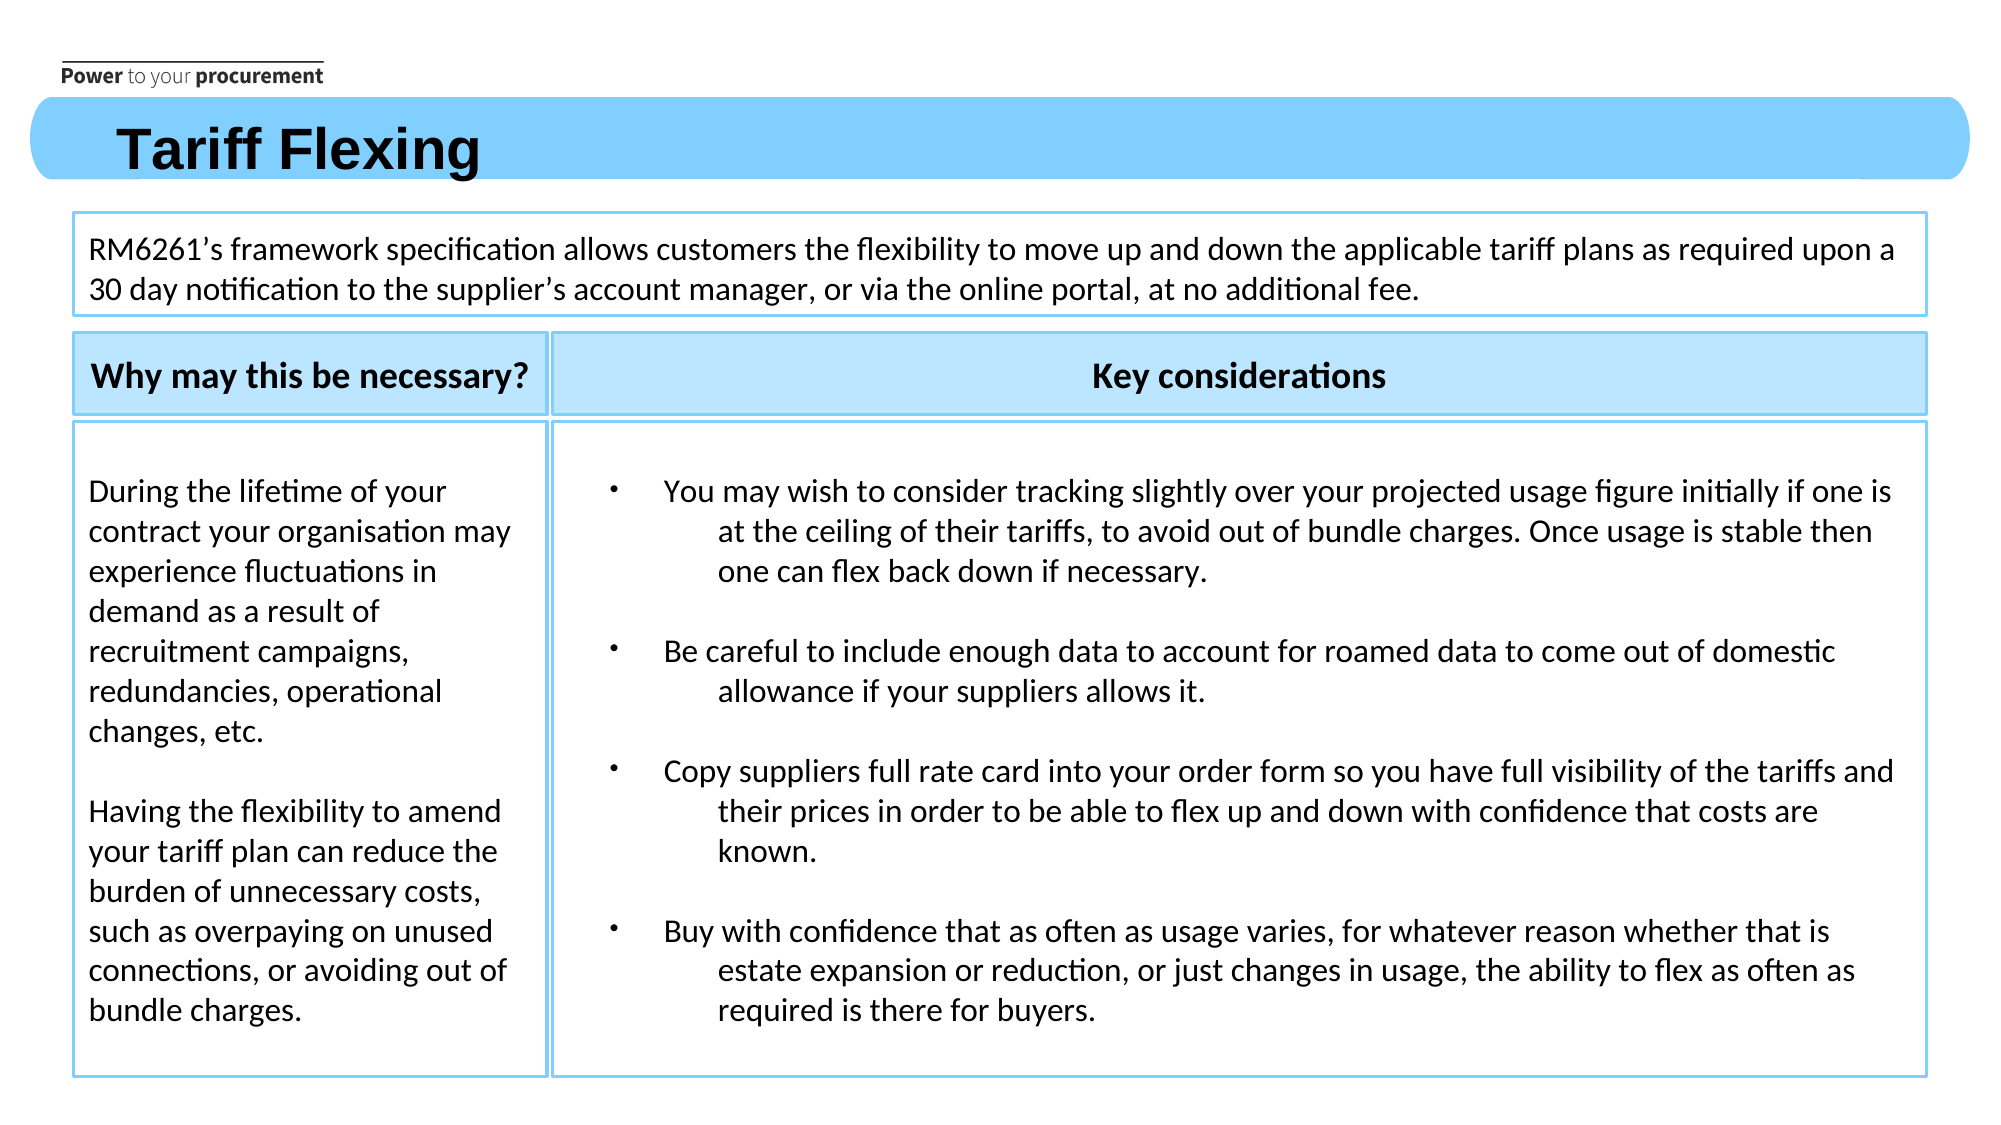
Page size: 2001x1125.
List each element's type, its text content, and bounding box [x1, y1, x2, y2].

text_box RM6261’s framework specification allows customers the flexibility to move up and down the applicable tariff plans as required upon a 30 day notification to the supplier’s account manager, or via the online portal, at no additional fee. [73, 212, 1927, 316]
text_box Why may this be necessary? [73, 332, 548, 415]
text_box [30, 97, 1970, 180]
text_box During the lifetime of your contract your organisation may experience fluctuations in demand as a result of recruitment campaigns, redundancies, operational changes, etc. Having the flexibility to amend your tariff plan can reduce the burden of unnecessary costs, such as overpaying on unused connections, or avoiding out of bundle charges. [73, 421, 548, 1077]
text_box You may wish to consider tracking slightly over your projected usage figure initially if one is at the ceiling of their tariffs, to avoid out of bundle charges. Once usage is stable then one can flex back down if necessary. Be careful to include enough data to account for roamed data to come out of domestic allowance if your suppliers allows it. Copy suppliers full rate card into your order form so you have full visibility of the tariffs and their prices in order to be able to flex up and down with confidence that costs are known. Buy with confidence that as often as usage varies, for whatever reason whether that is estate expansion or reduction, or just changes in usage, the ability to flex as often as required is there for buyers. [552, 421, 1927, 1077]
title Tariff Flexing [116, 111, 1269, 166]
text_box Key considerations [552, 332, 1927, 415]
